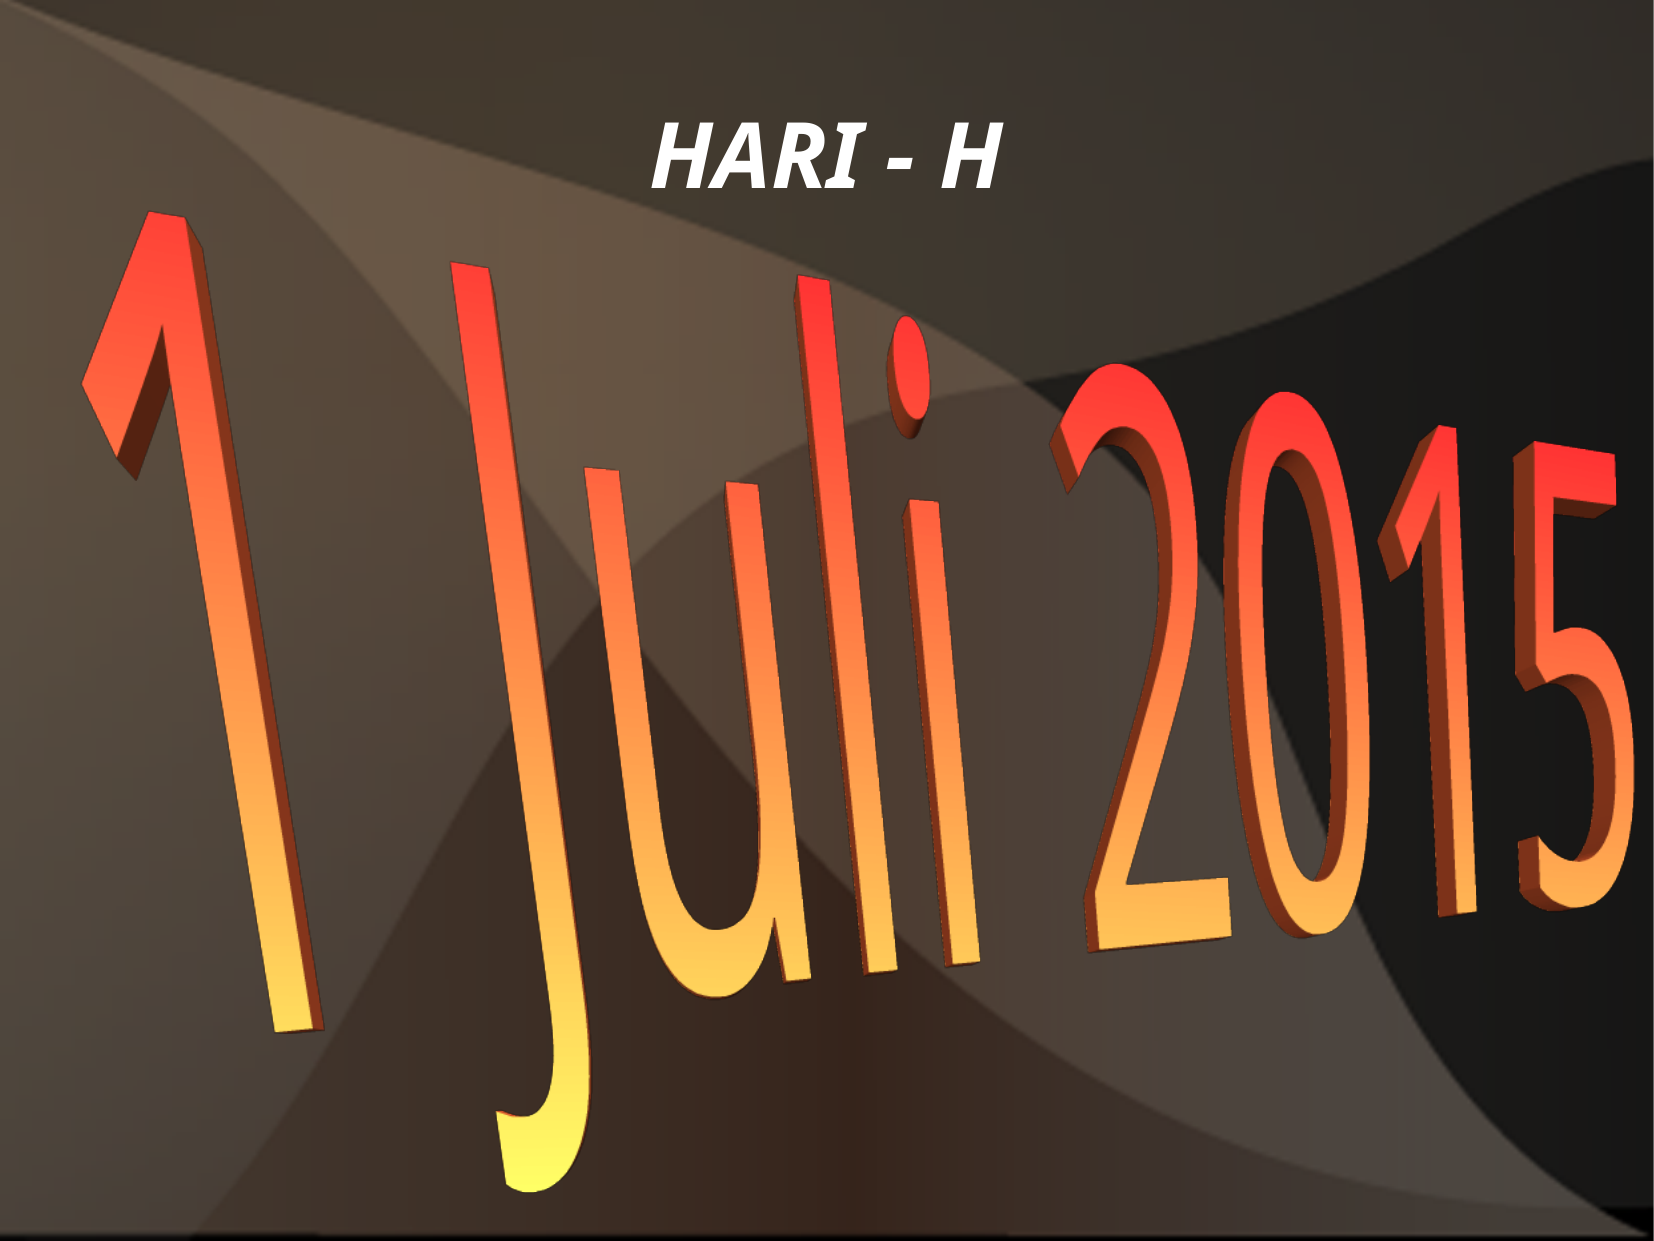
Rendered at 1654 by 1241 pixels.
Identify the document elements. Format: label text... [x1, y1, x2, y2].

title HARI - H [82, 49, 1571, 257]
picture [0, 0, 1654, 1241]
